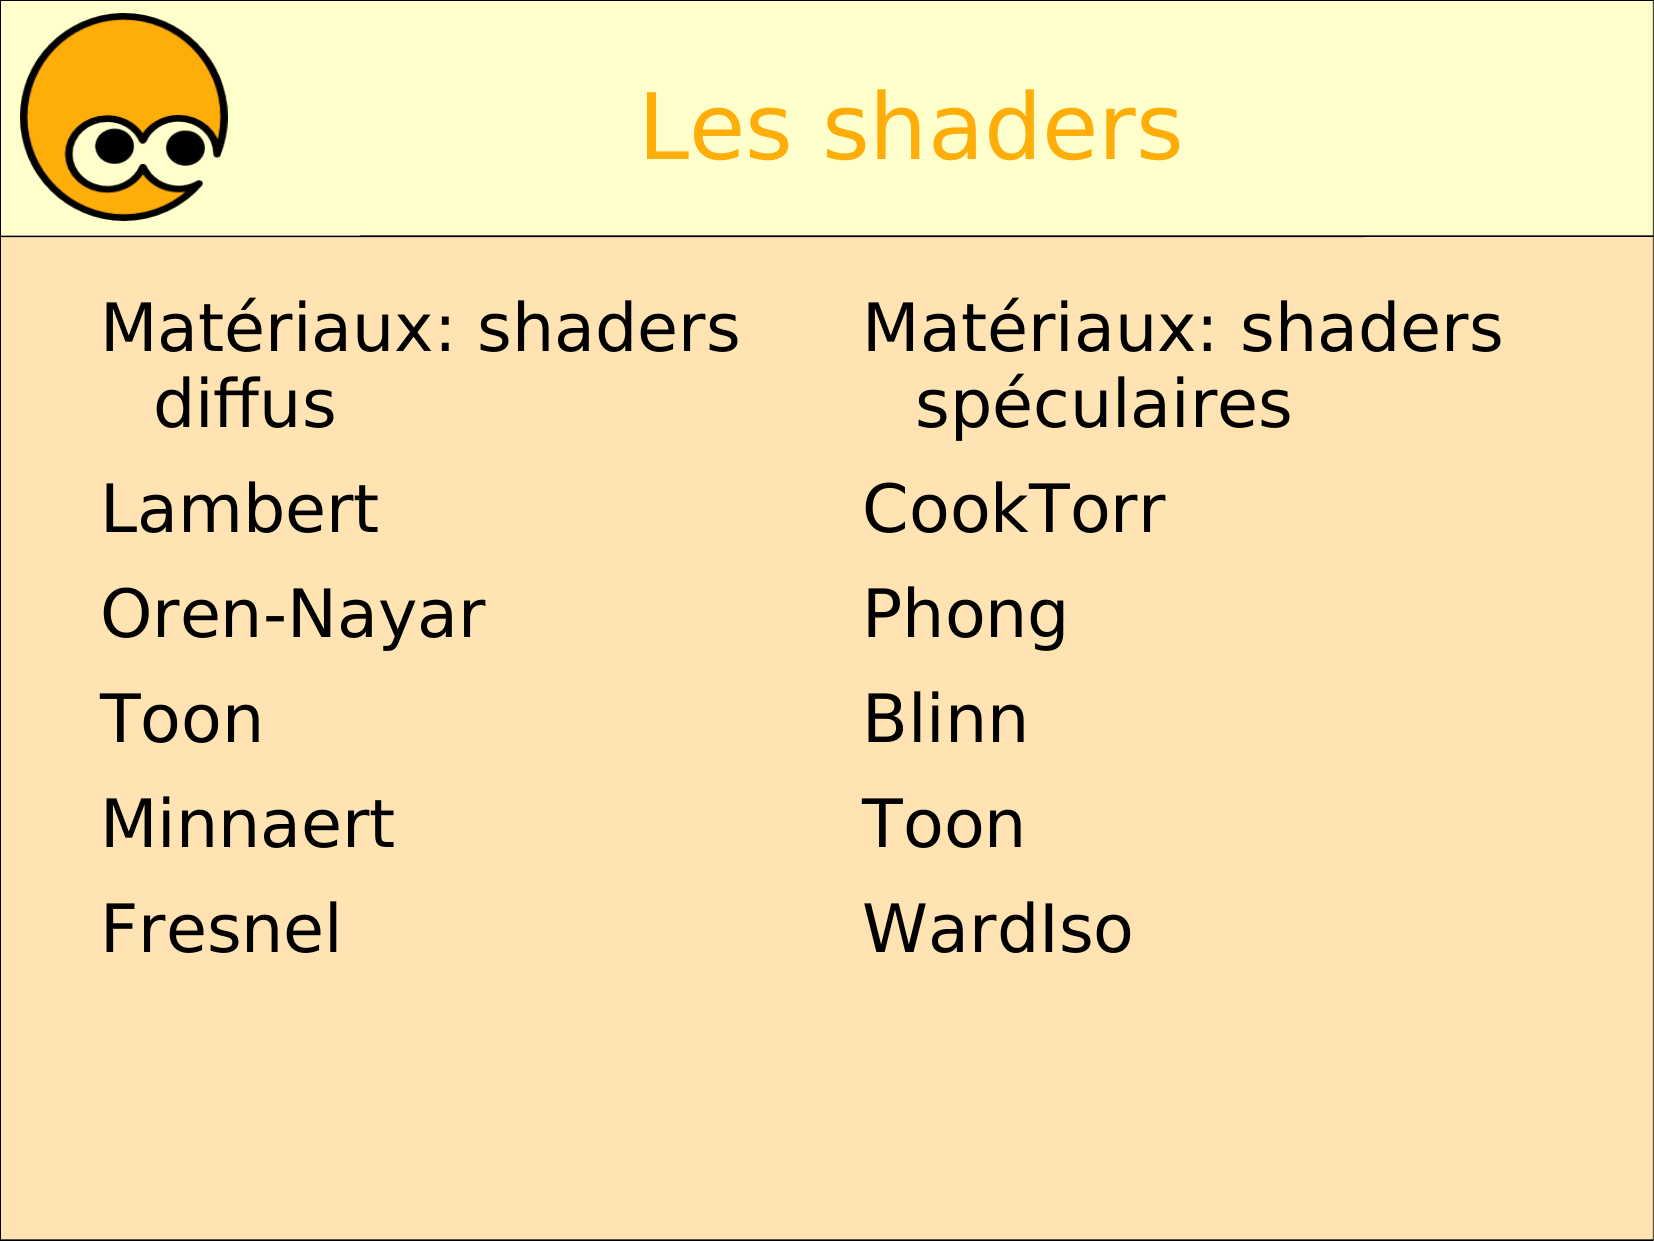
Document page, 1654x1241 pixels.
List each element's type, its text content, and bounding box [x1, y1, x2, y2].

title Les shaders [252, 49, 1571, 207]
list Matériaux: shaders spéculaires CookTorr Phong Blinn Toon WardIso [845, 290, 1572, 1109]
list Matériaux: shaders diffus Lambert Oren-Nayar Toon Minnaert Fresnel [82, 290, 809, 1109]
picture [20, 13, 228, 221]
